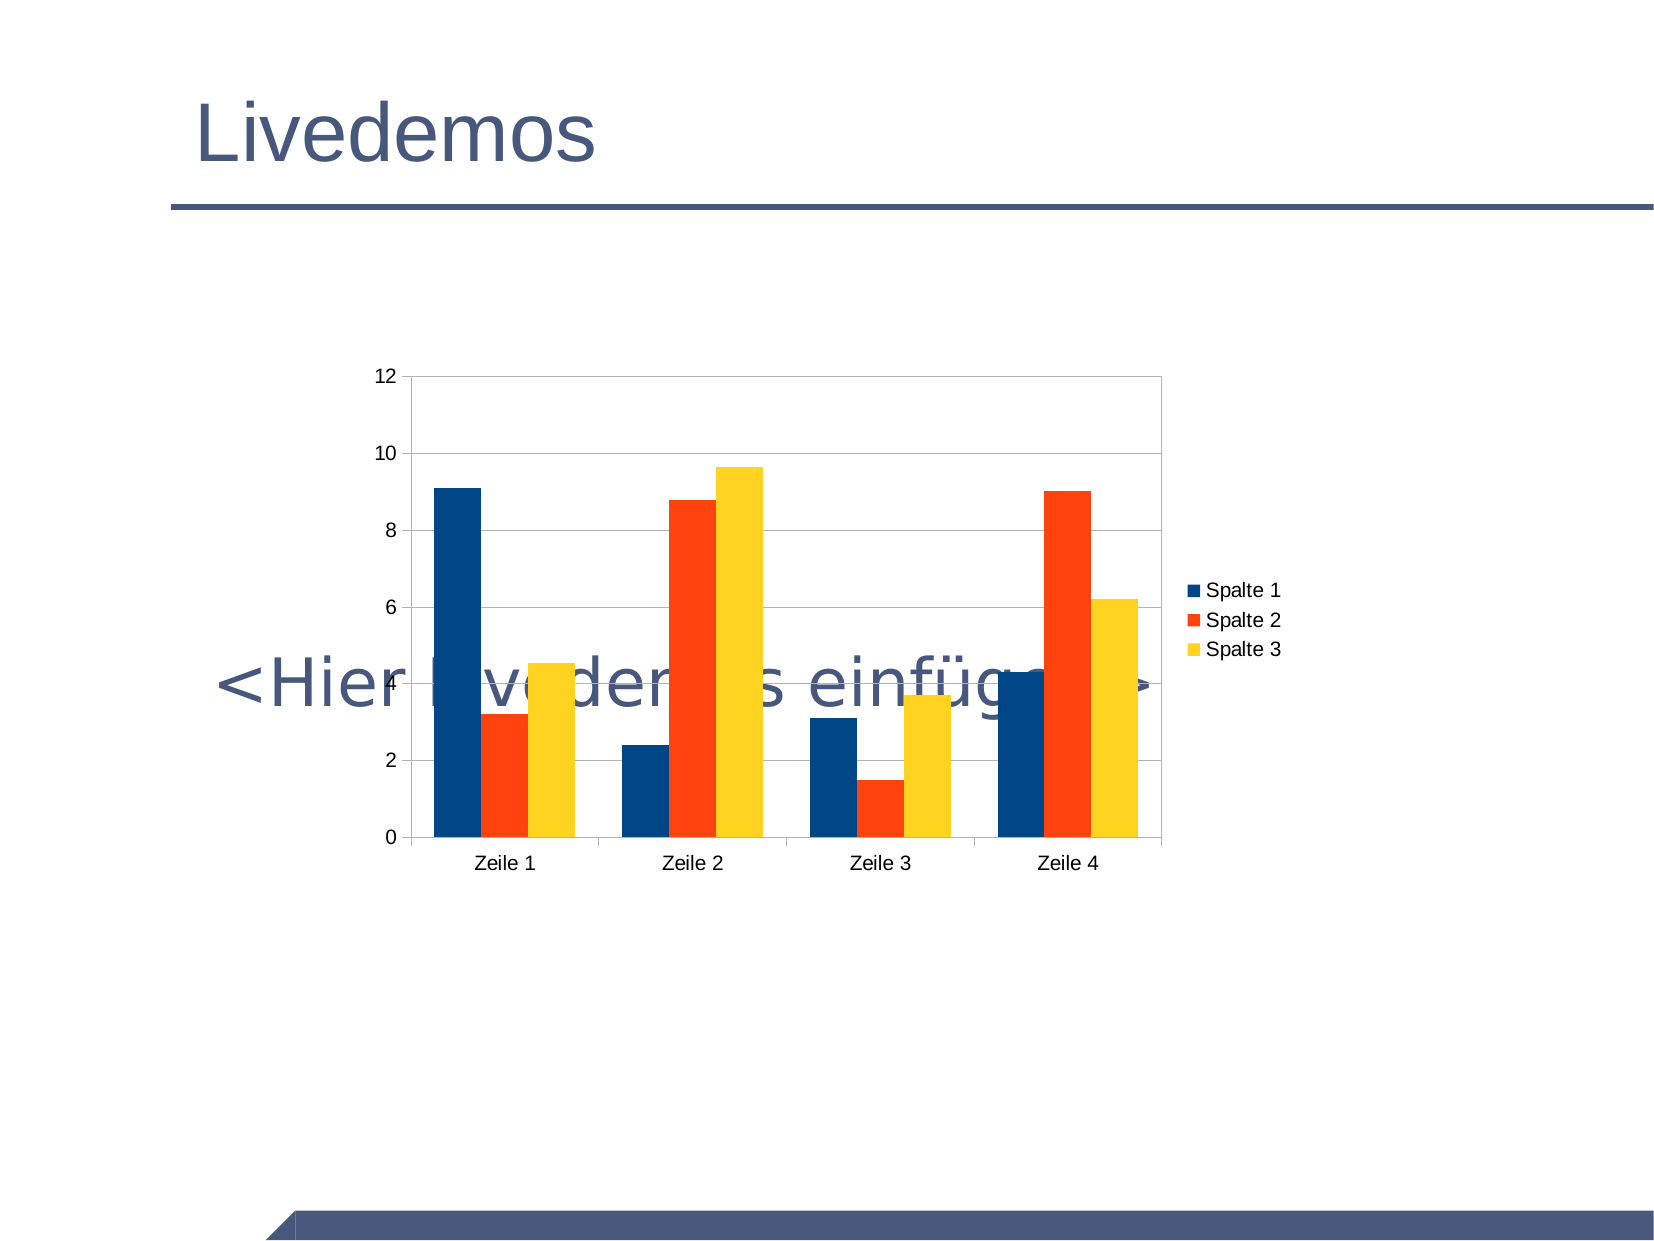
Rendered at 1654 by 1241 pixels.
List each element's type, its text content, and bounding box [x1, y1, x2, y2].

title Livedemos [194, 29, 1530, 237]
subtitle <Hier Livedemos einfügen> [212, 274, 1530, 1093]
chart [355, 354, 1301, 887]
